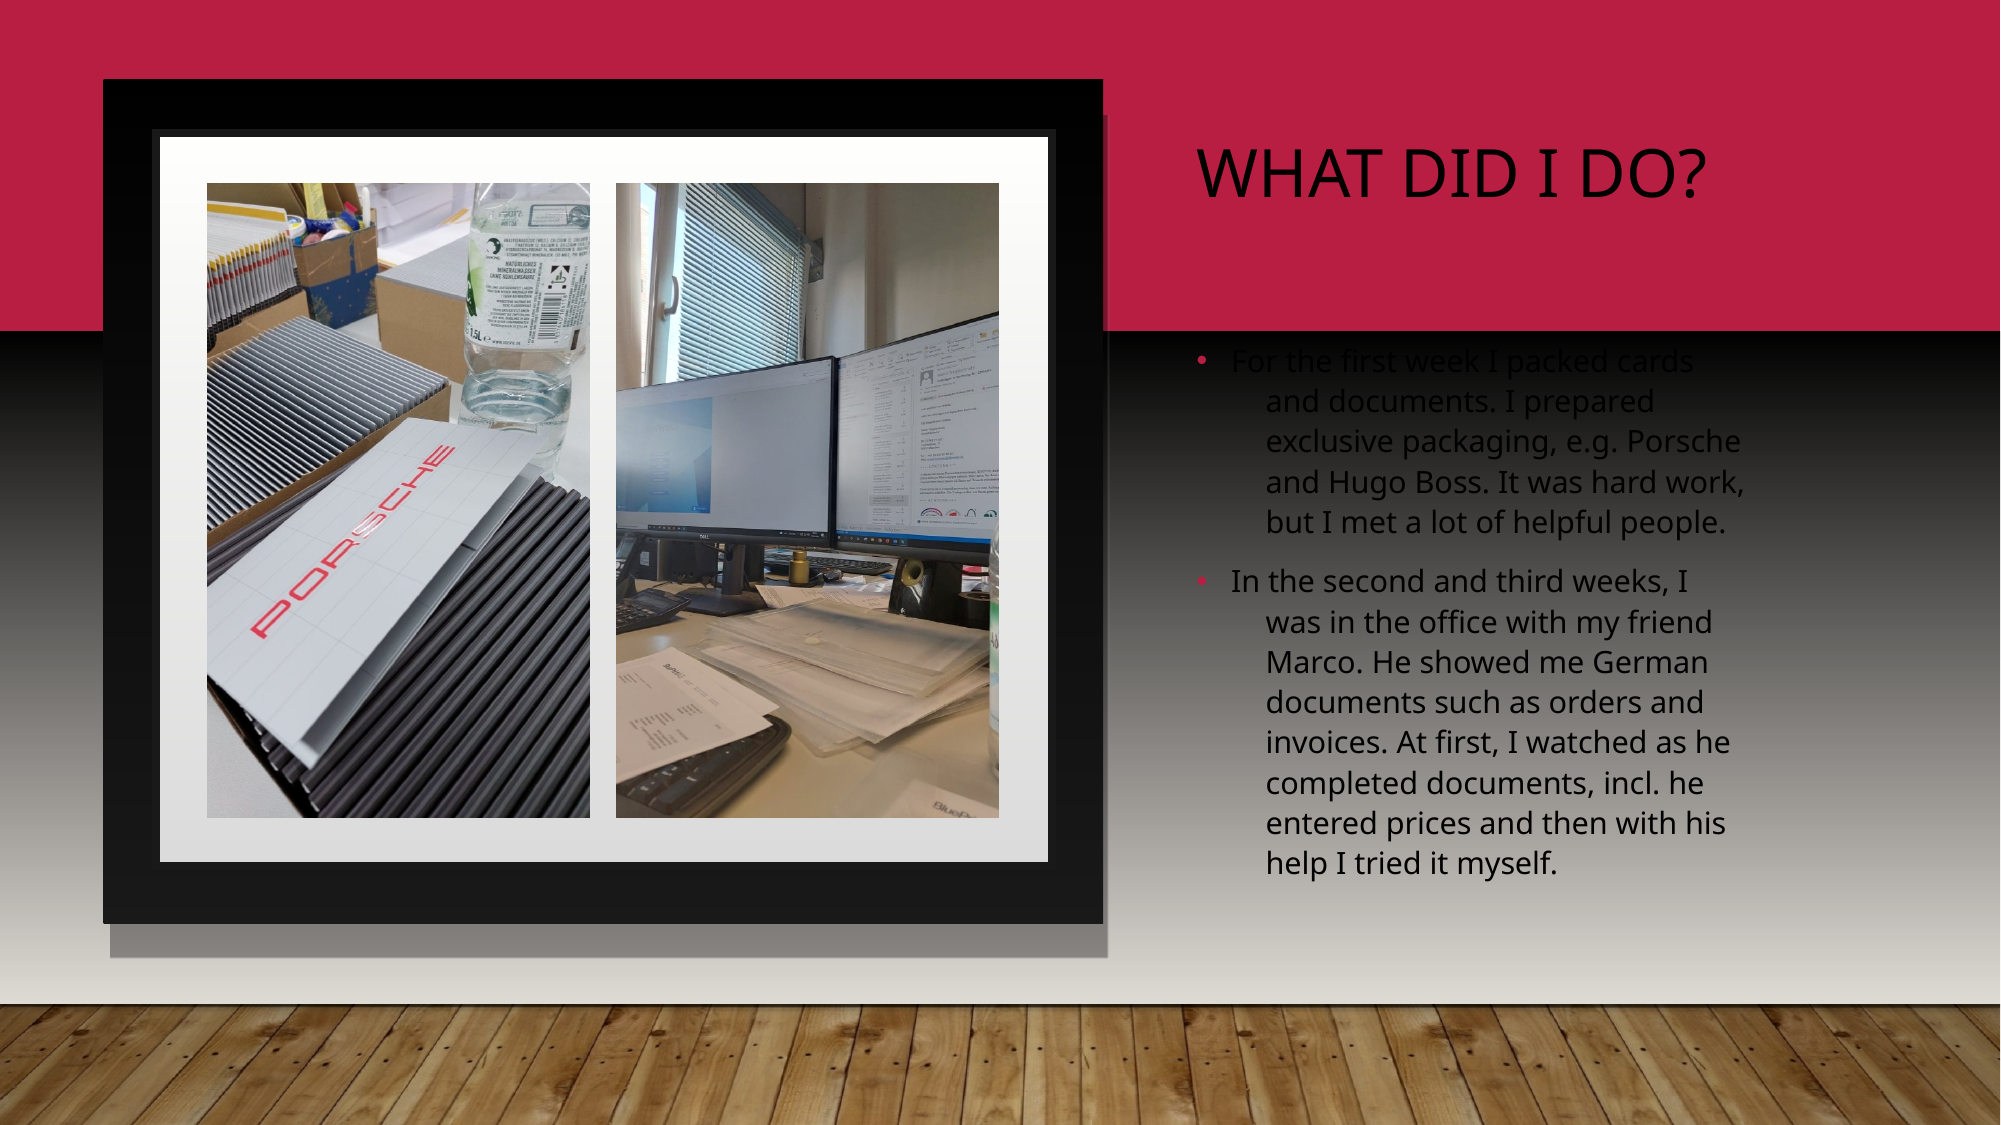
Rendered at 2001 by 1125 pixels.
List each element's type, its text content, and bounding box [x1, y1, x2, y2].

title What did i do? [1181, 131, 1763, 305]
picture [616, 183, 999, 818]
text_box [0, 0, 2000, 1004]
list For the first week I packed cards and documents. I prepared exclusive packaging, e.g. Porsche and Hugo Boss. It was hard work, but I met a lot of helpful people. In the second and third weeks, I was in the office with my friend Marco. He showed me German documents such as orders and invoices. At first, I watched as he completed documents, incl. he entered prices and then with his help I tried it myself. [1181, 330, 1763, 897]
picture [0, 1005, 2000, 1125]
picture [207, 183, 590, 818]
